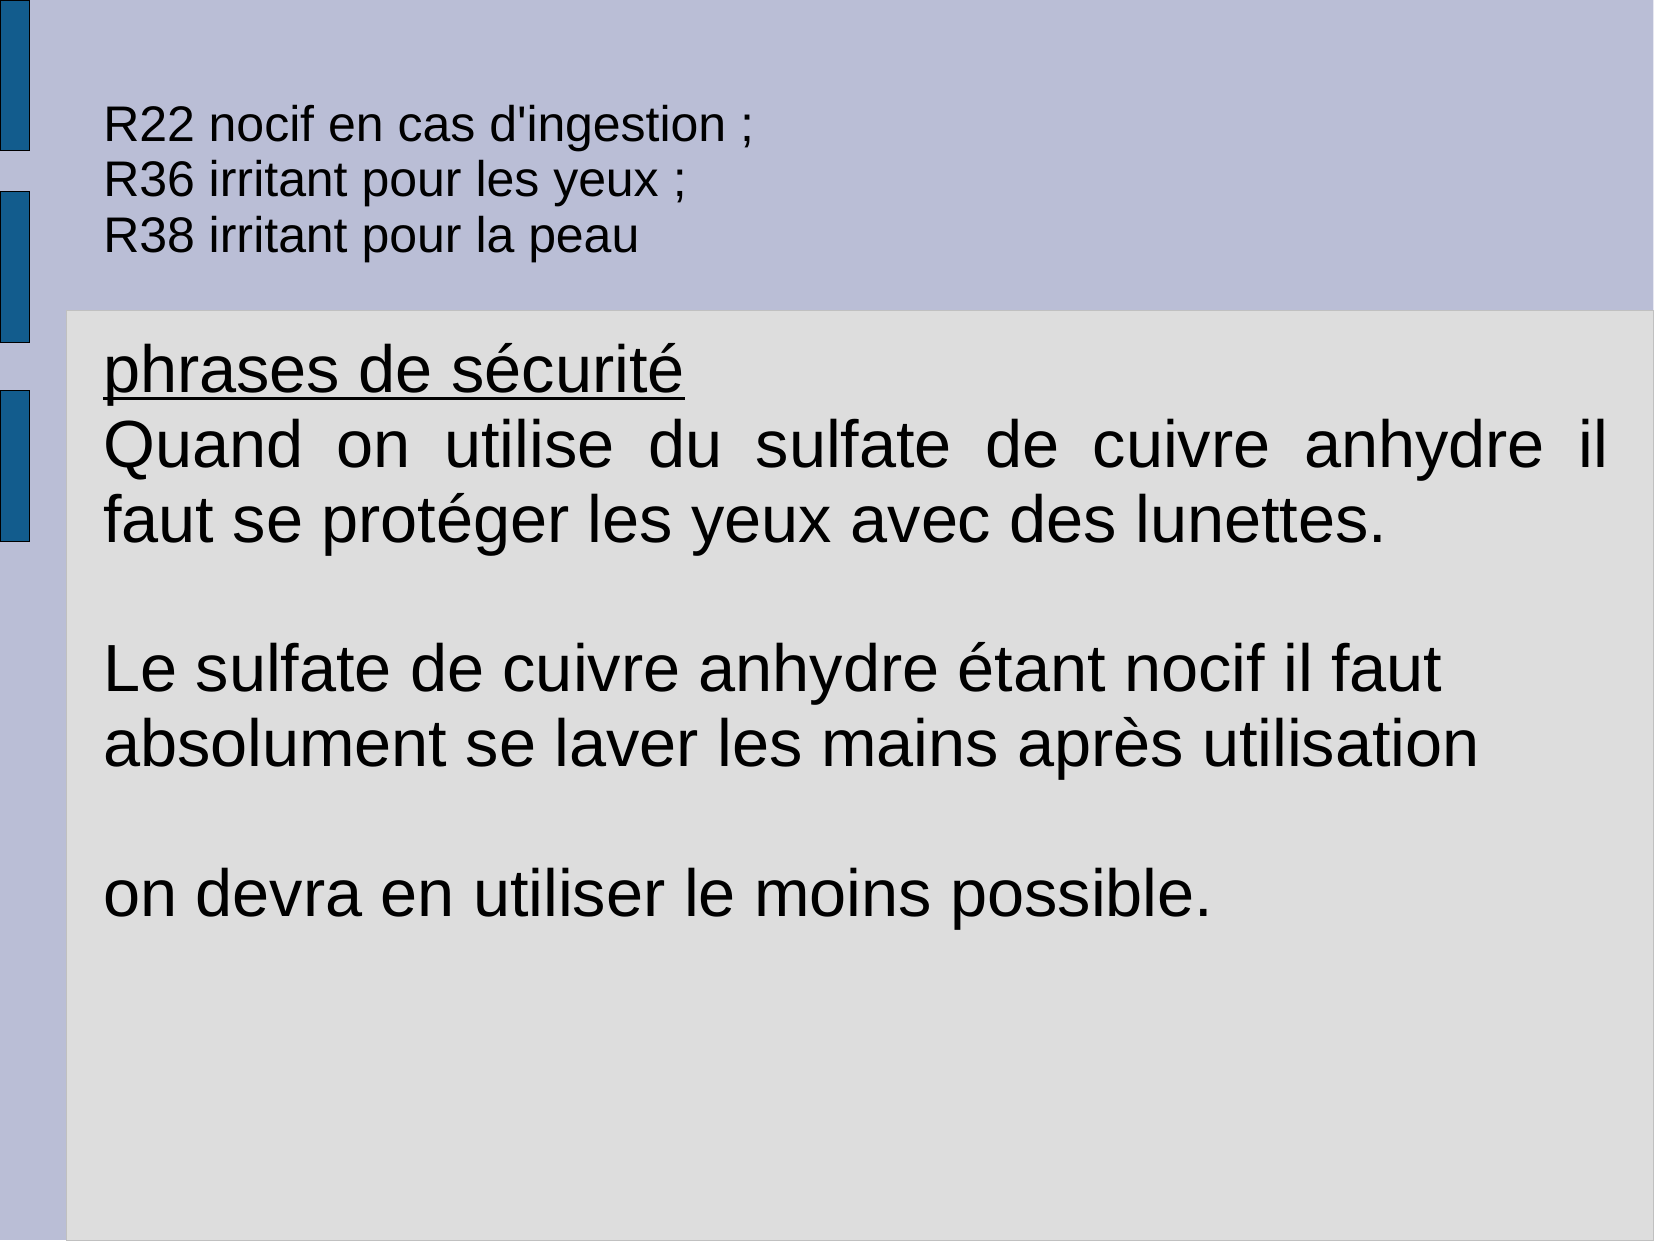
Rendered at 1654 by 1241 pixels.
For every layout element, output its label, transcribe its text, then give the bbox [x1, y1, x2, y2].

text_box R22 nocif en cas d'ingestion ; R36 irritant pour les yeux ; R38 irritant pour la peau [88, 88, 1625, 271]
text_box phrases de sécurité Quand on utilise du sulfate de cuivre anhydre il faut se protéger les yeux avec des lunettes. Le sulfate de cuivre anhydre étant nocif il faut absolument se laver les mains après utilisation on devra en utiliser le moins possible. [88, 324, 1625, 938]
